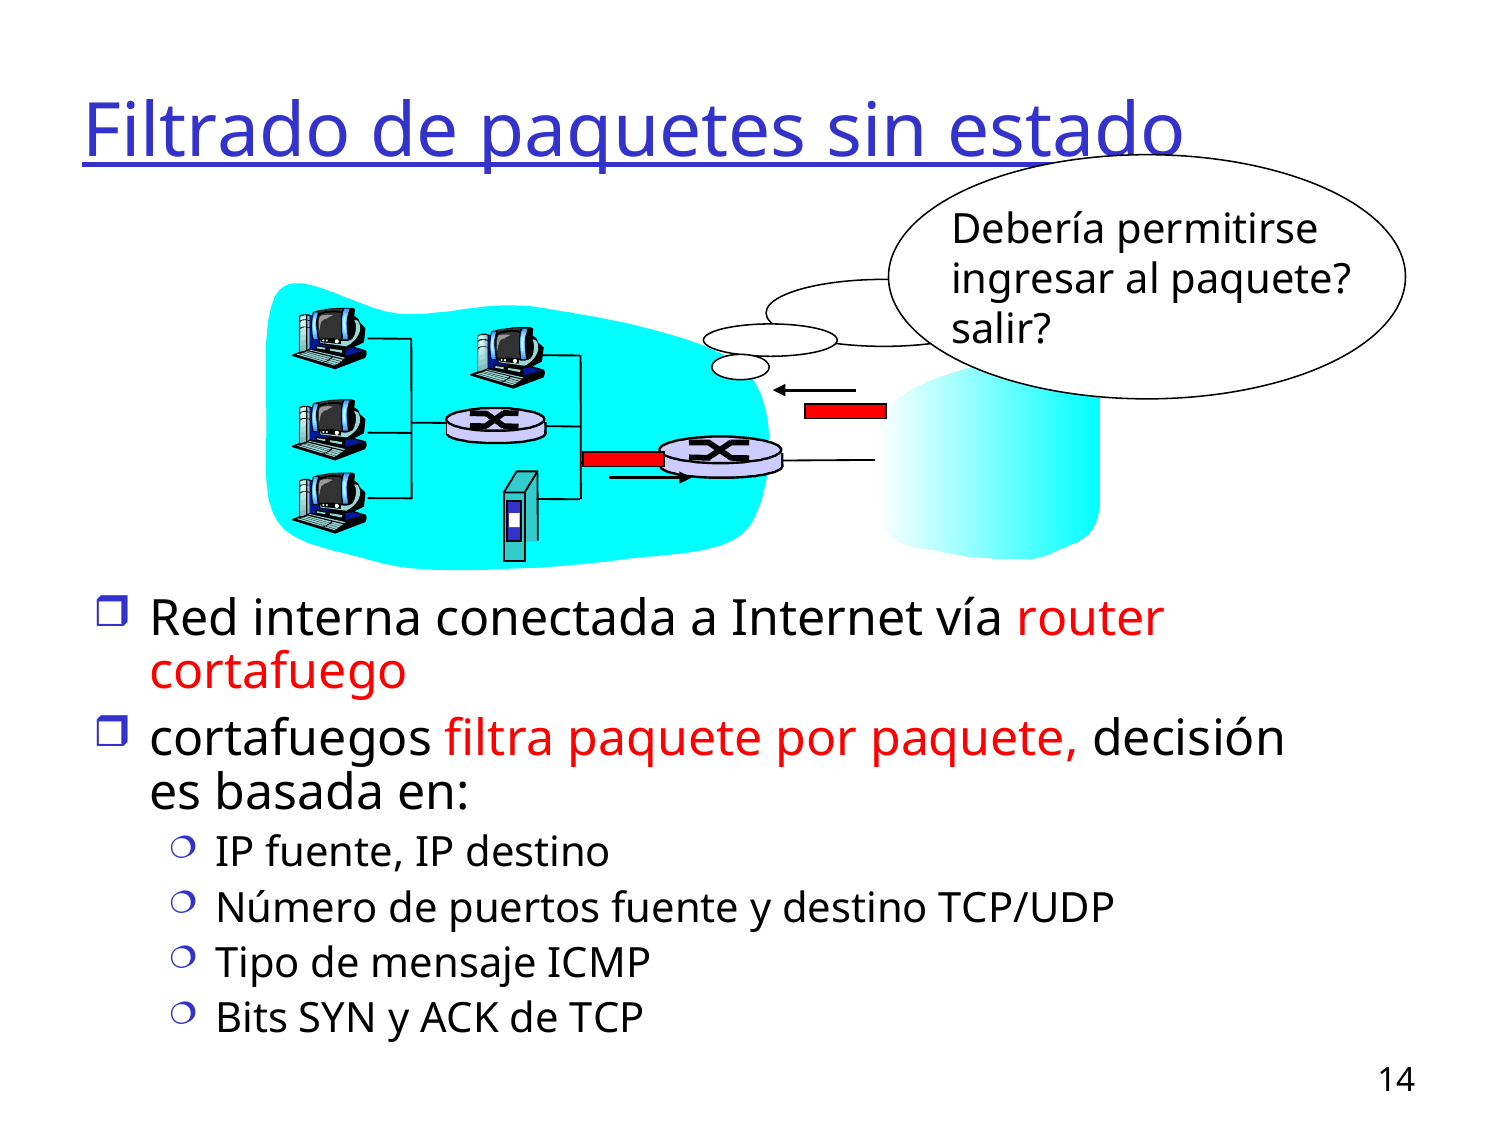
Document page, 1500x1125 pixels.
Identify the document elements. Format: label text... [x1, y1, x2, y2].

list Red interna conectada a Internet vía router cortafuego cortafuegos filtra paquete por paquete, decisión es basada en: IP fuente, IP destino Número de puertos fuente y destino TCP/UDP Tipo de mensaje ICMP Bits SYN y ACK de TCP [78, 584, 1311, 1057]
text_box [265, 206, 936, 571]
text_box [1375, 219, 1406, 335]
text_box [727, 440, 779, 459]
text_box Debería permitirse ingresar al paquete? salir? [936, 193, 1375, 360]
text_box [958, 154, 1336, 193]
text_box [711, 454, 729, 461]
text_box [707, 438, 733, 446]
title Filtrado de paquetes sin estado [67, 32, 1343, 221]
text_box [805, 360, 1337, 559]
